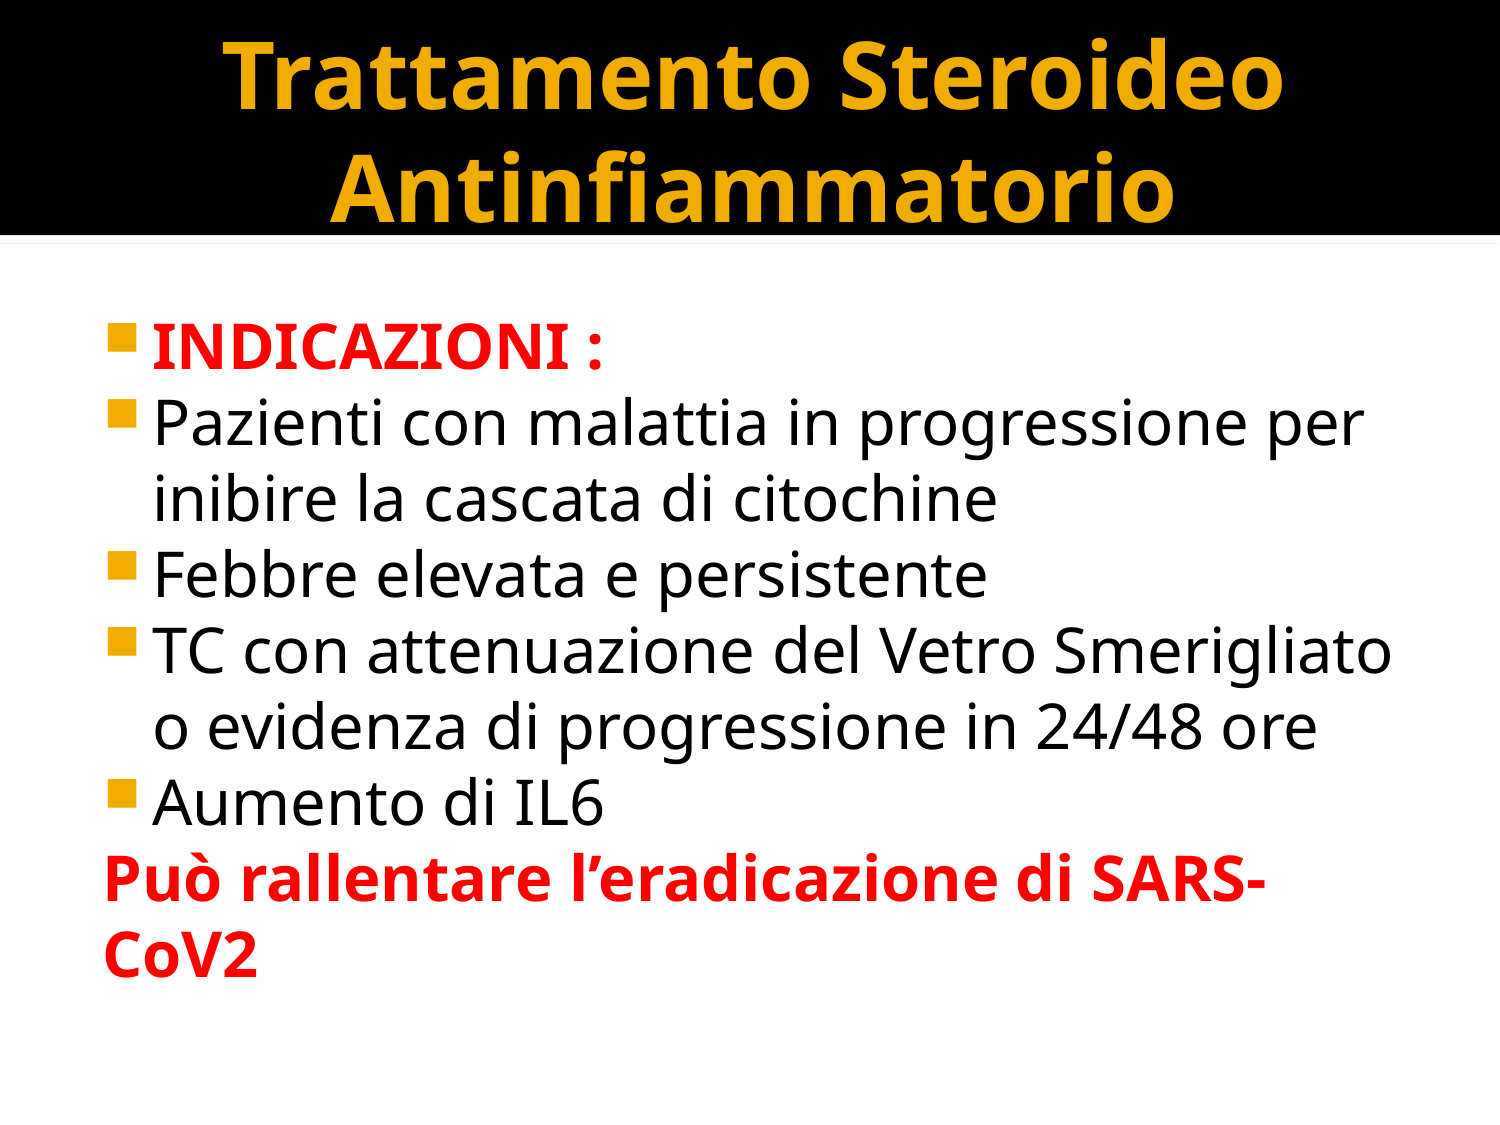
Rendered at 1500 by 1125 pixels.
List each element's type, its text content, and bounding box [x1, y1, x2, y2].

list INDICAZIONI : Pazienti con malattia in progressione per inibire la cascata di citochine Febbre elevata e persistente TC con attenuazione del Vetro Smerigliato o evidenza di progressione in 24/48 ore Aumento di IL6 Può rallentare l’eradicazione di SARS-CoV2 [75, 291, 1425, 1050]
title Trattamento Steroideo Antinfiammatorio [75, 25, 1425, 231]
